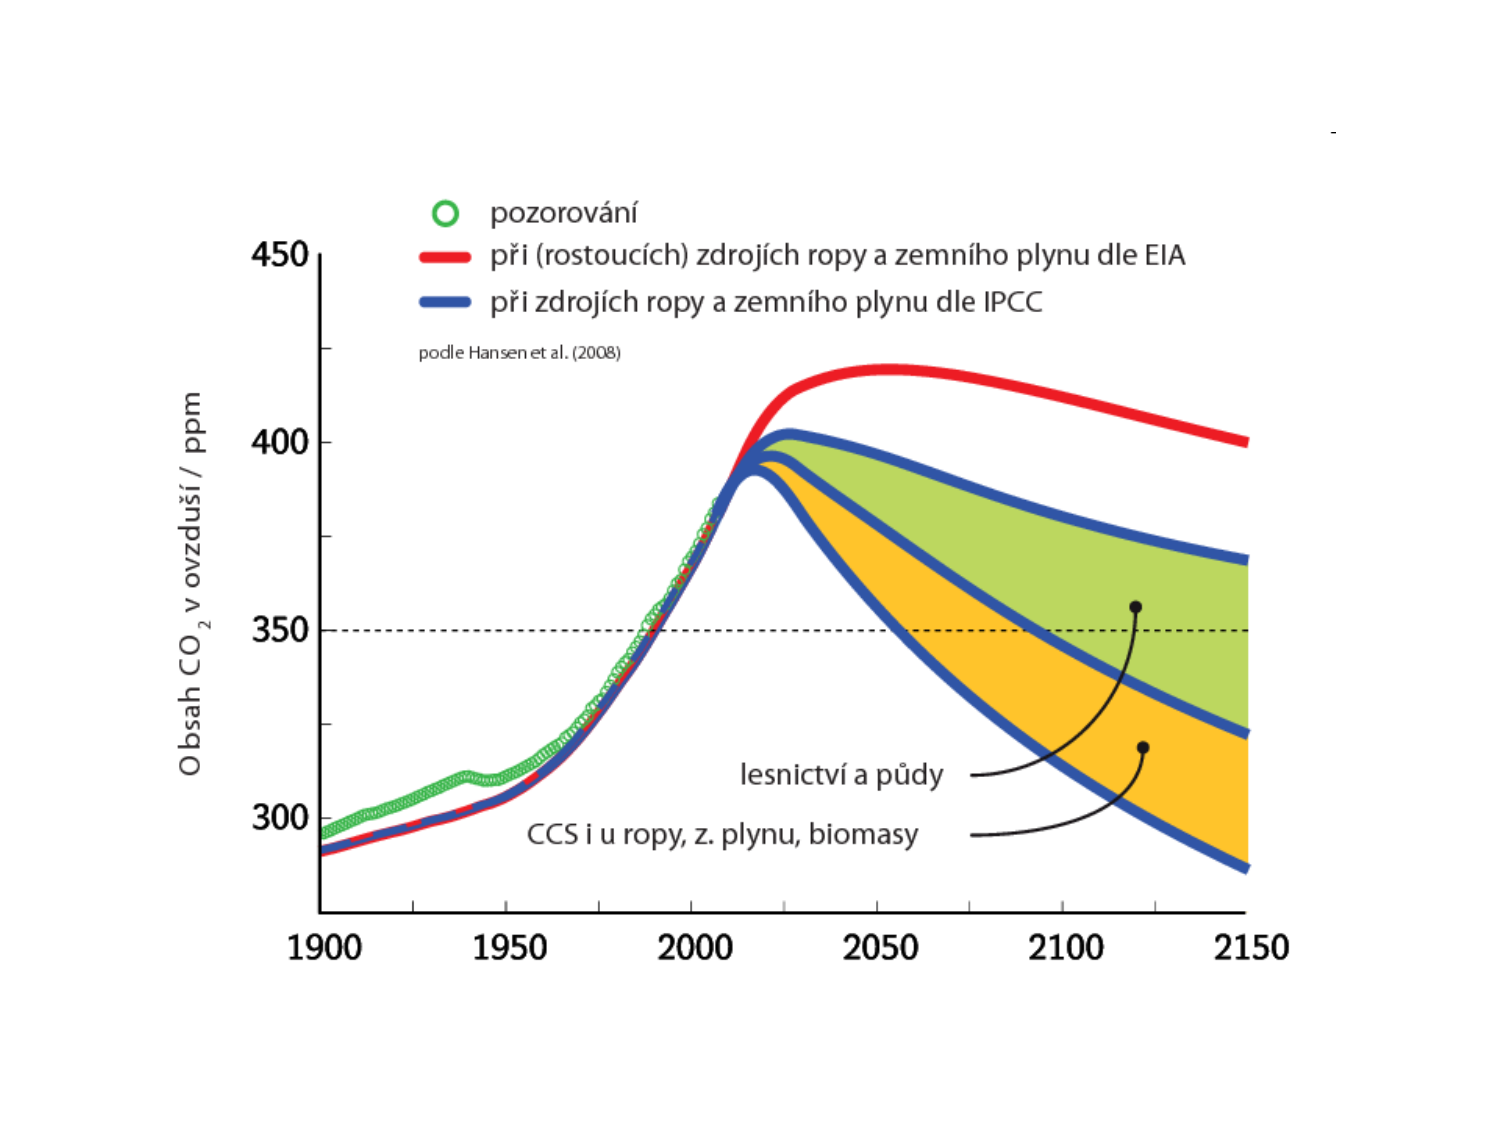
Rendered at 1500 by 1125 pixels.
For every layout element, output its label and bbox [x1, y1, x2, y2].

picture [164, 132, 1336, 993]
